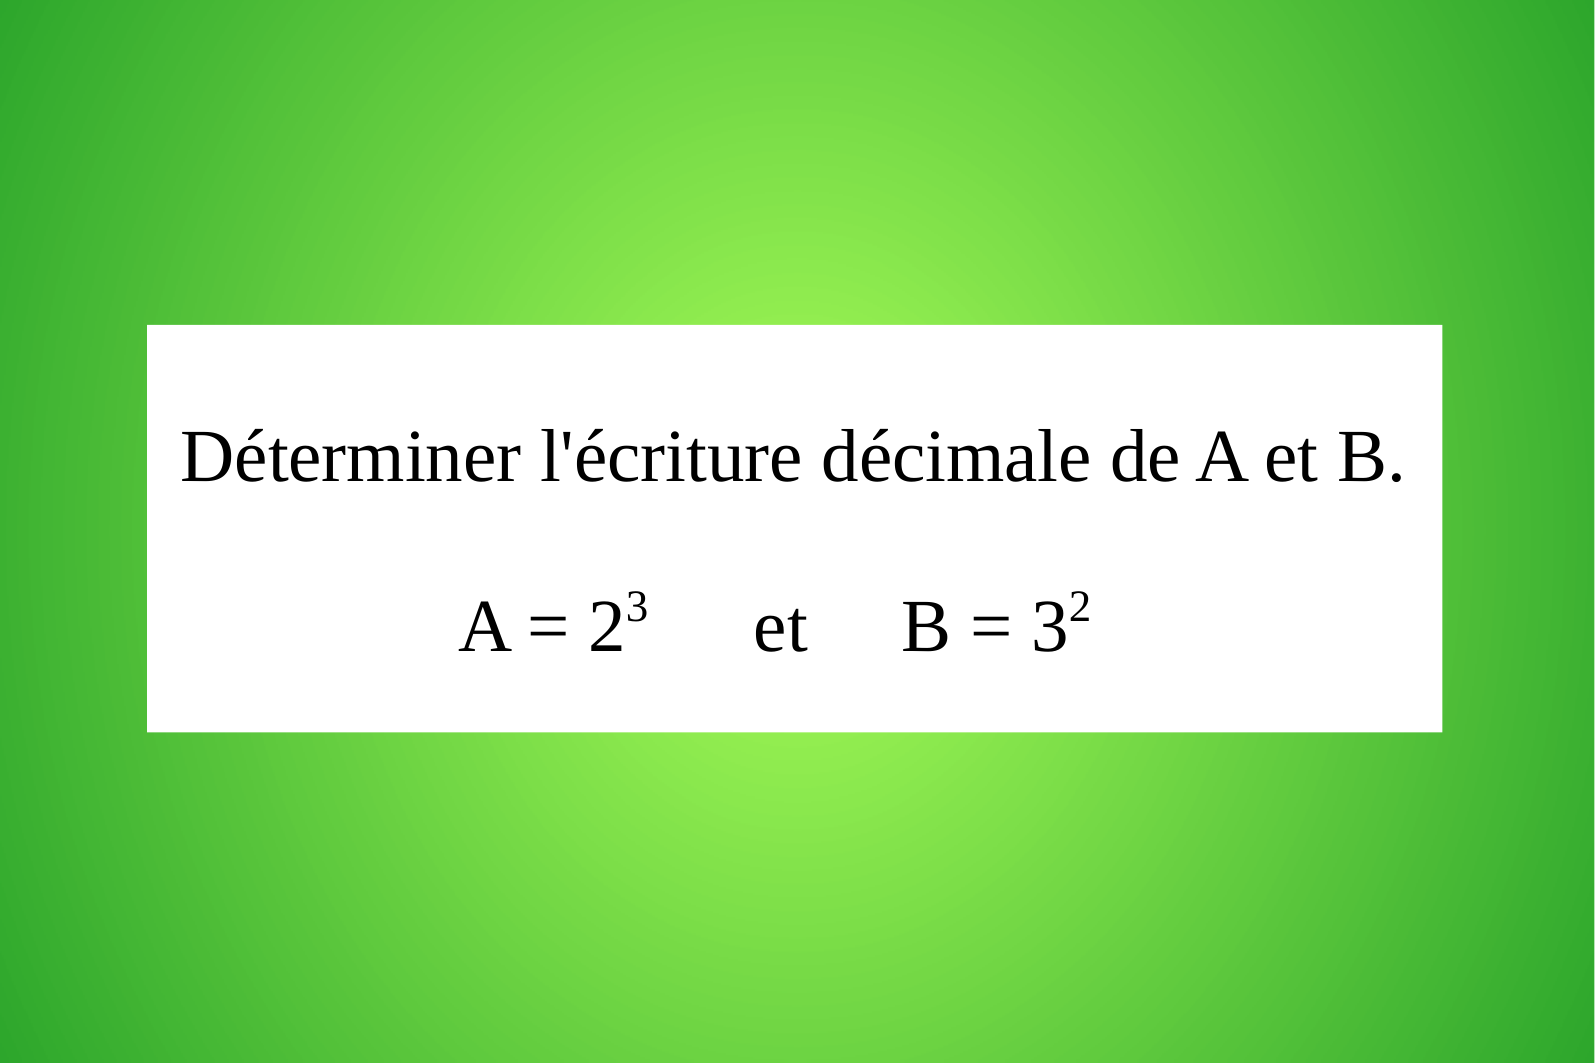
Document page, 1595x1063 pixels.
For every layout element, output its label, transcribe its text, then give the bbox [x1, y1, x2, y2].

text_box Déterminer l'écriture décimale de A et B. A = 23 et B = 32 [147, 324, 1443, 733]
picture [0, 0, 1595, 1063]
